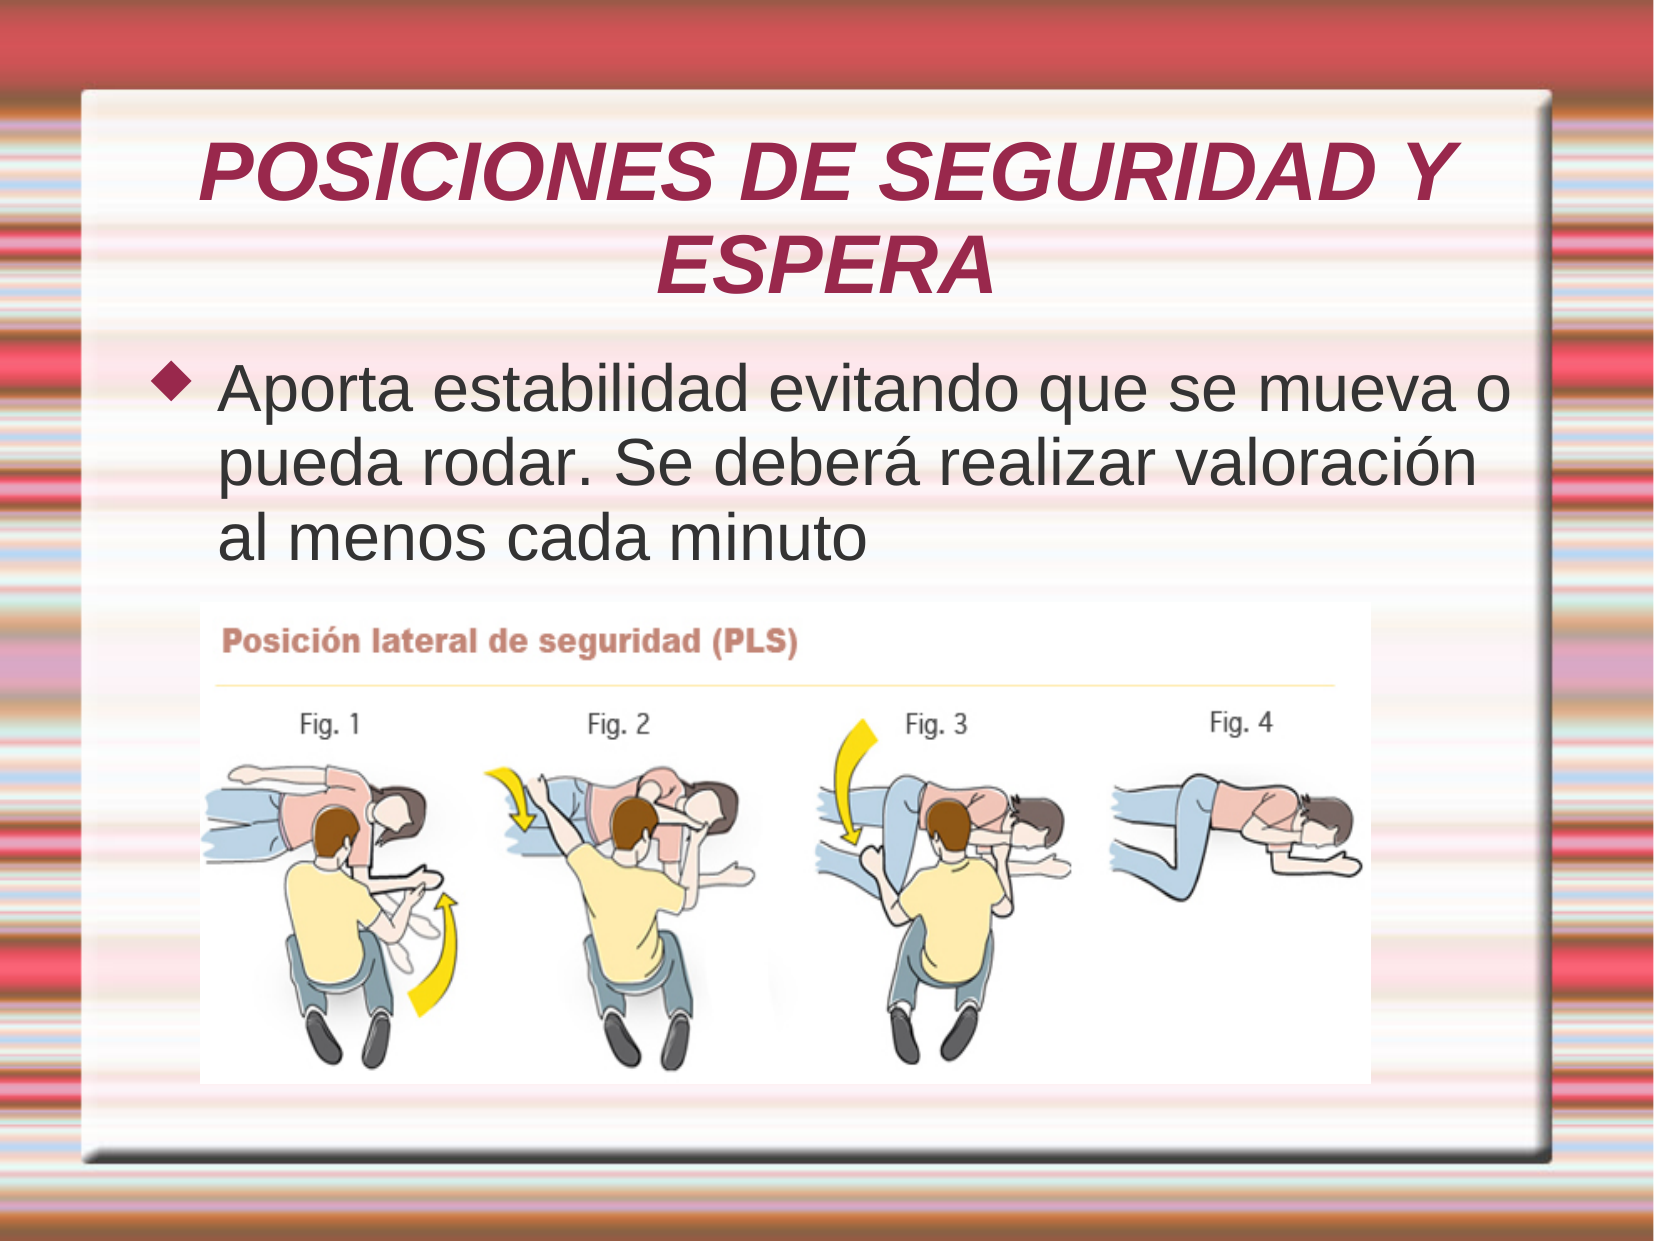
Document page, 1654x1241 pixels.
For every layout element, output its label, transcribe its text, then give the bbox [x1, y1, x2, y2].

list Aporta estabilidad evitando que se mueva o pueda rodar. Se deberá realizar valoración al menos cada minuto [134, 350, 1516, 1132]
title POSICIONES DE SEGURIDAD Y ESPERA [121, 114, 1534, 322]
picture [0, 0, 1654, 1241]
